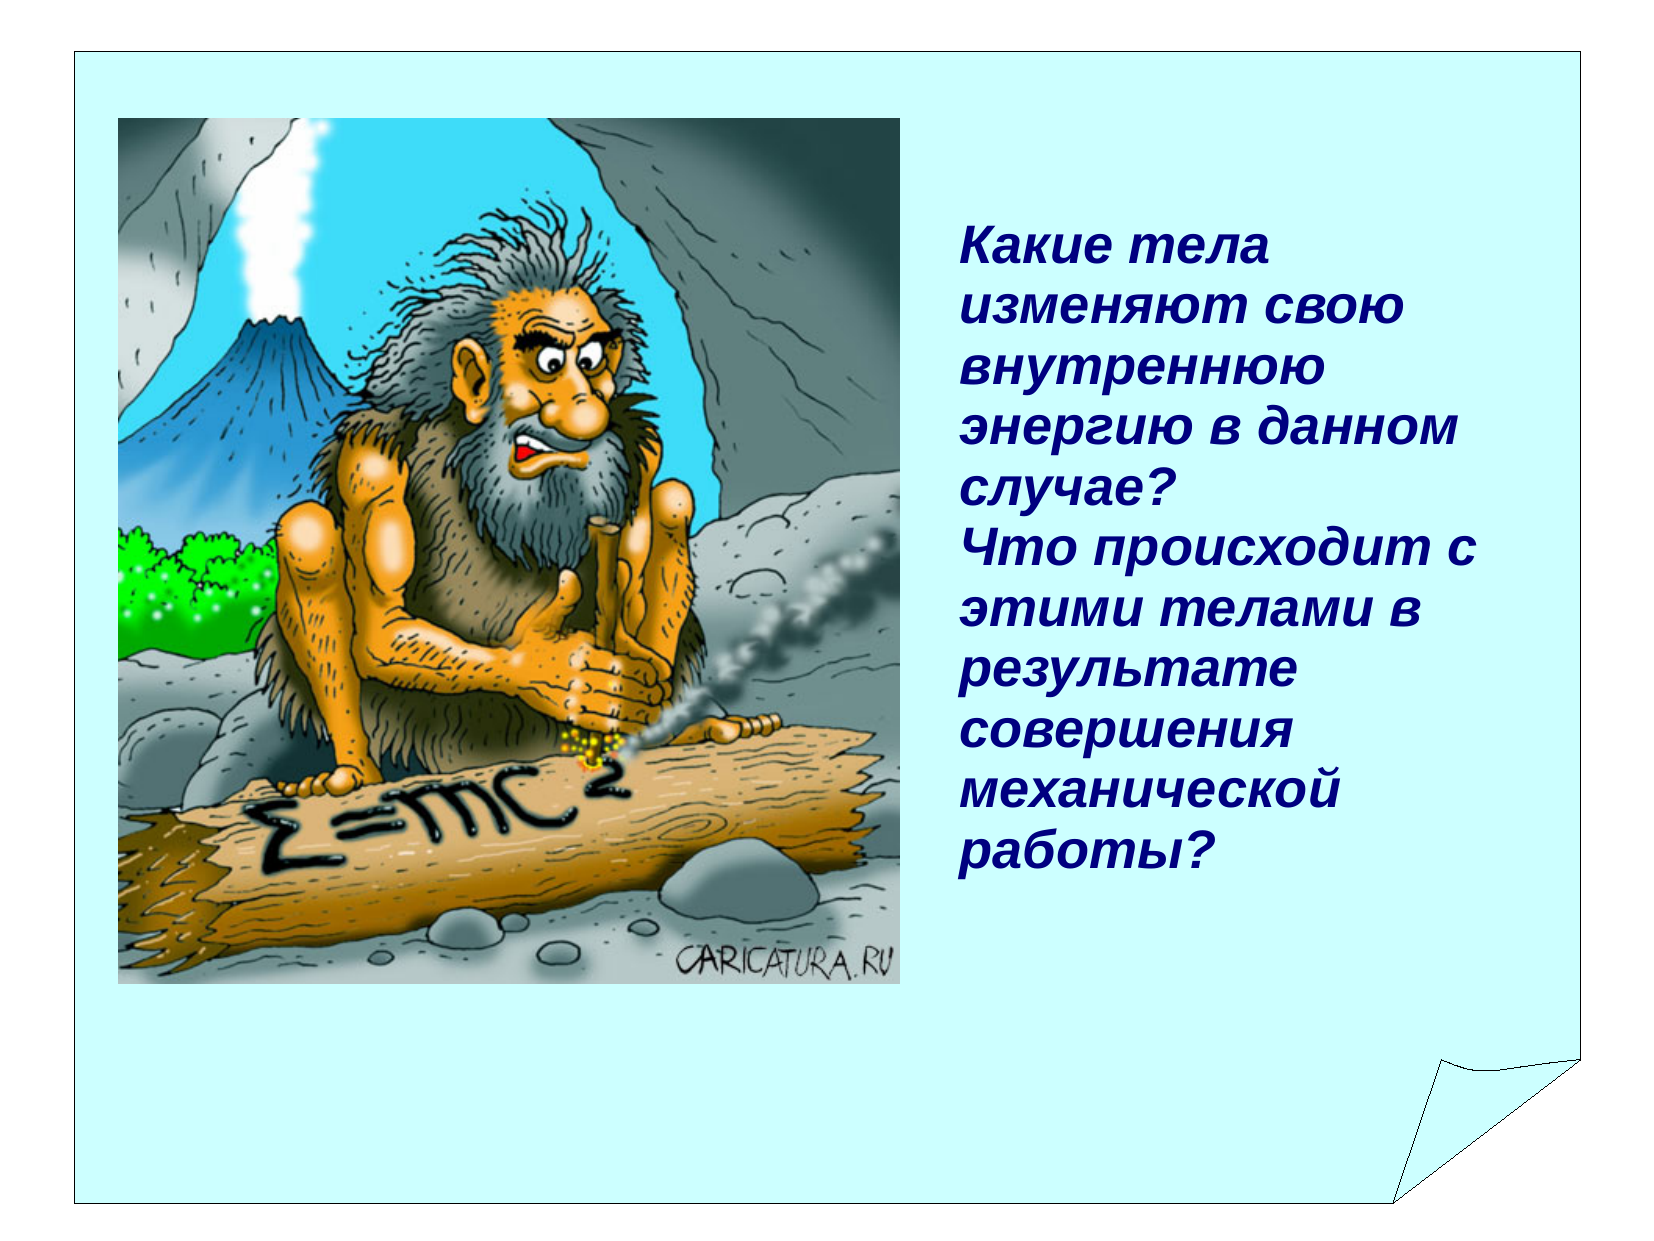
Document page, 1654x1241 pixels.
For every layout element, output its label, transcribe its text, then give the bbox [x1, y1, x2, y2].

text_box Какие тела изменяют свою внутреннюю энергию в данном случае? Что происходит с этими телами в результате совершения механической работы? [944, 206, 1565, 899]
text_box [74, 51, 1581, 1204]
picture [118, 118, 900, 984]
